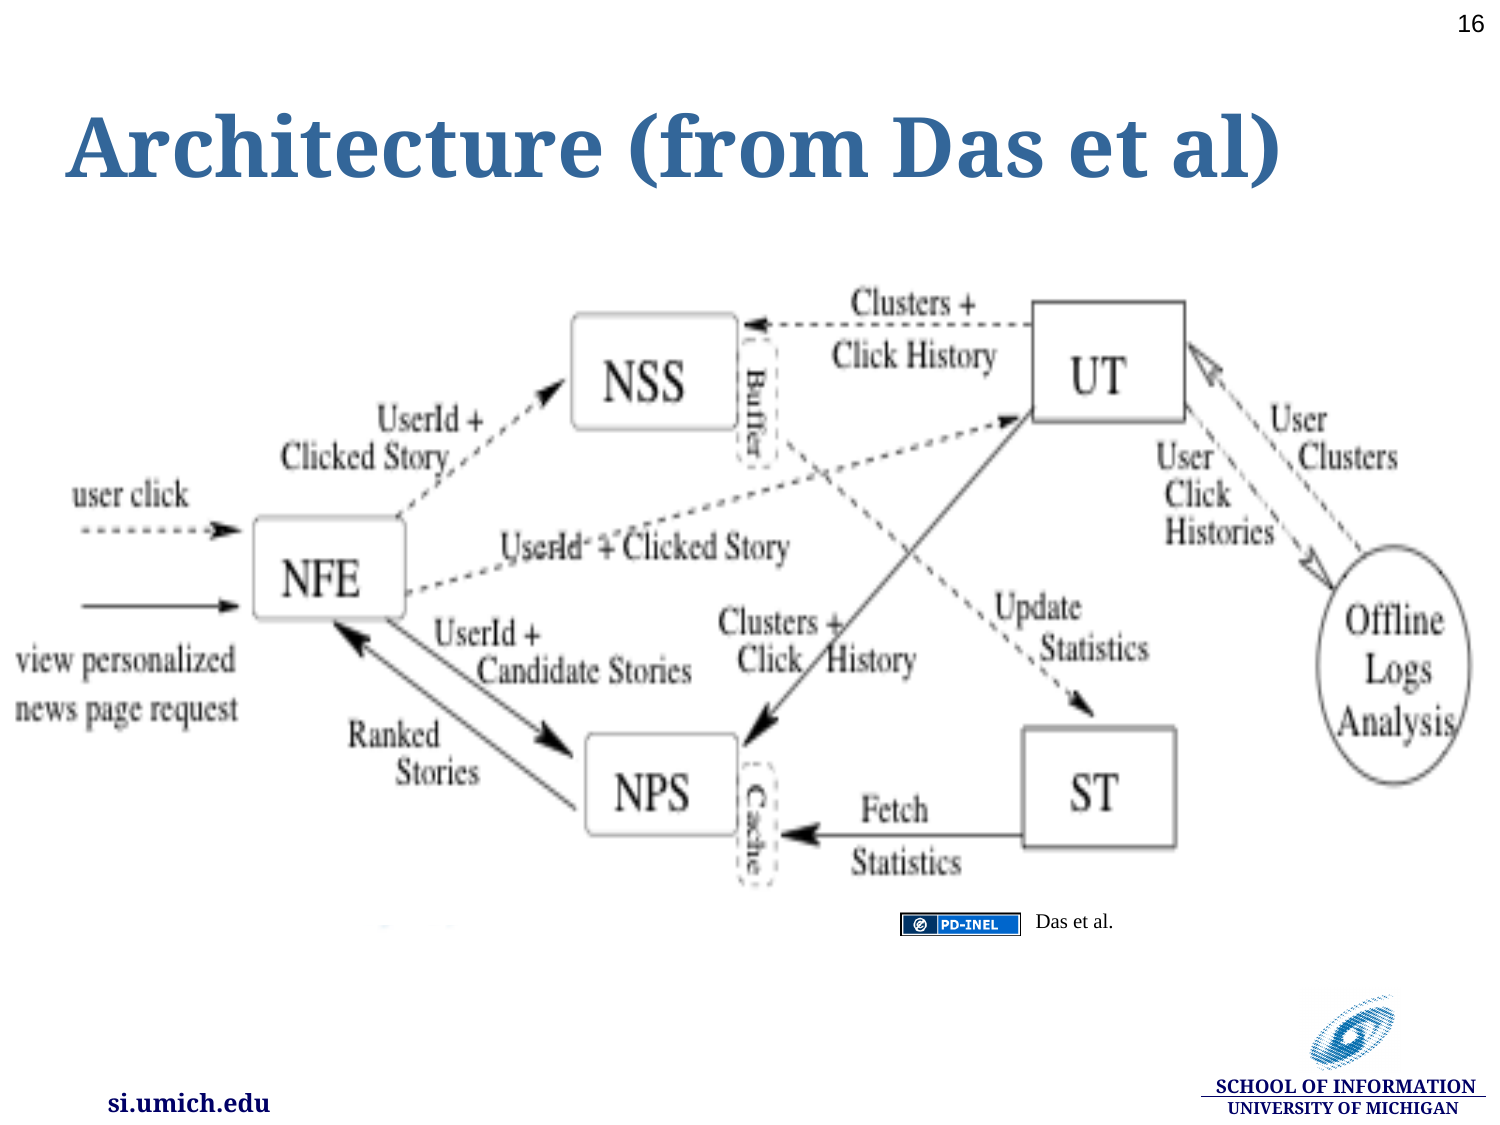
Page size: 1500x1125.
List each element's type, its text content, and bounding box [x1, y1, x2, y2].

picture [1299, 987, 1401, 1073]
title Architecture (from Das et al) [50, 49, 1326, 238]
text_box 24 [1337, 0, 1500, 51]
text_box Das et al. [1020, 899, 1176, 940]
picture [0, 249, 1488, 953]
